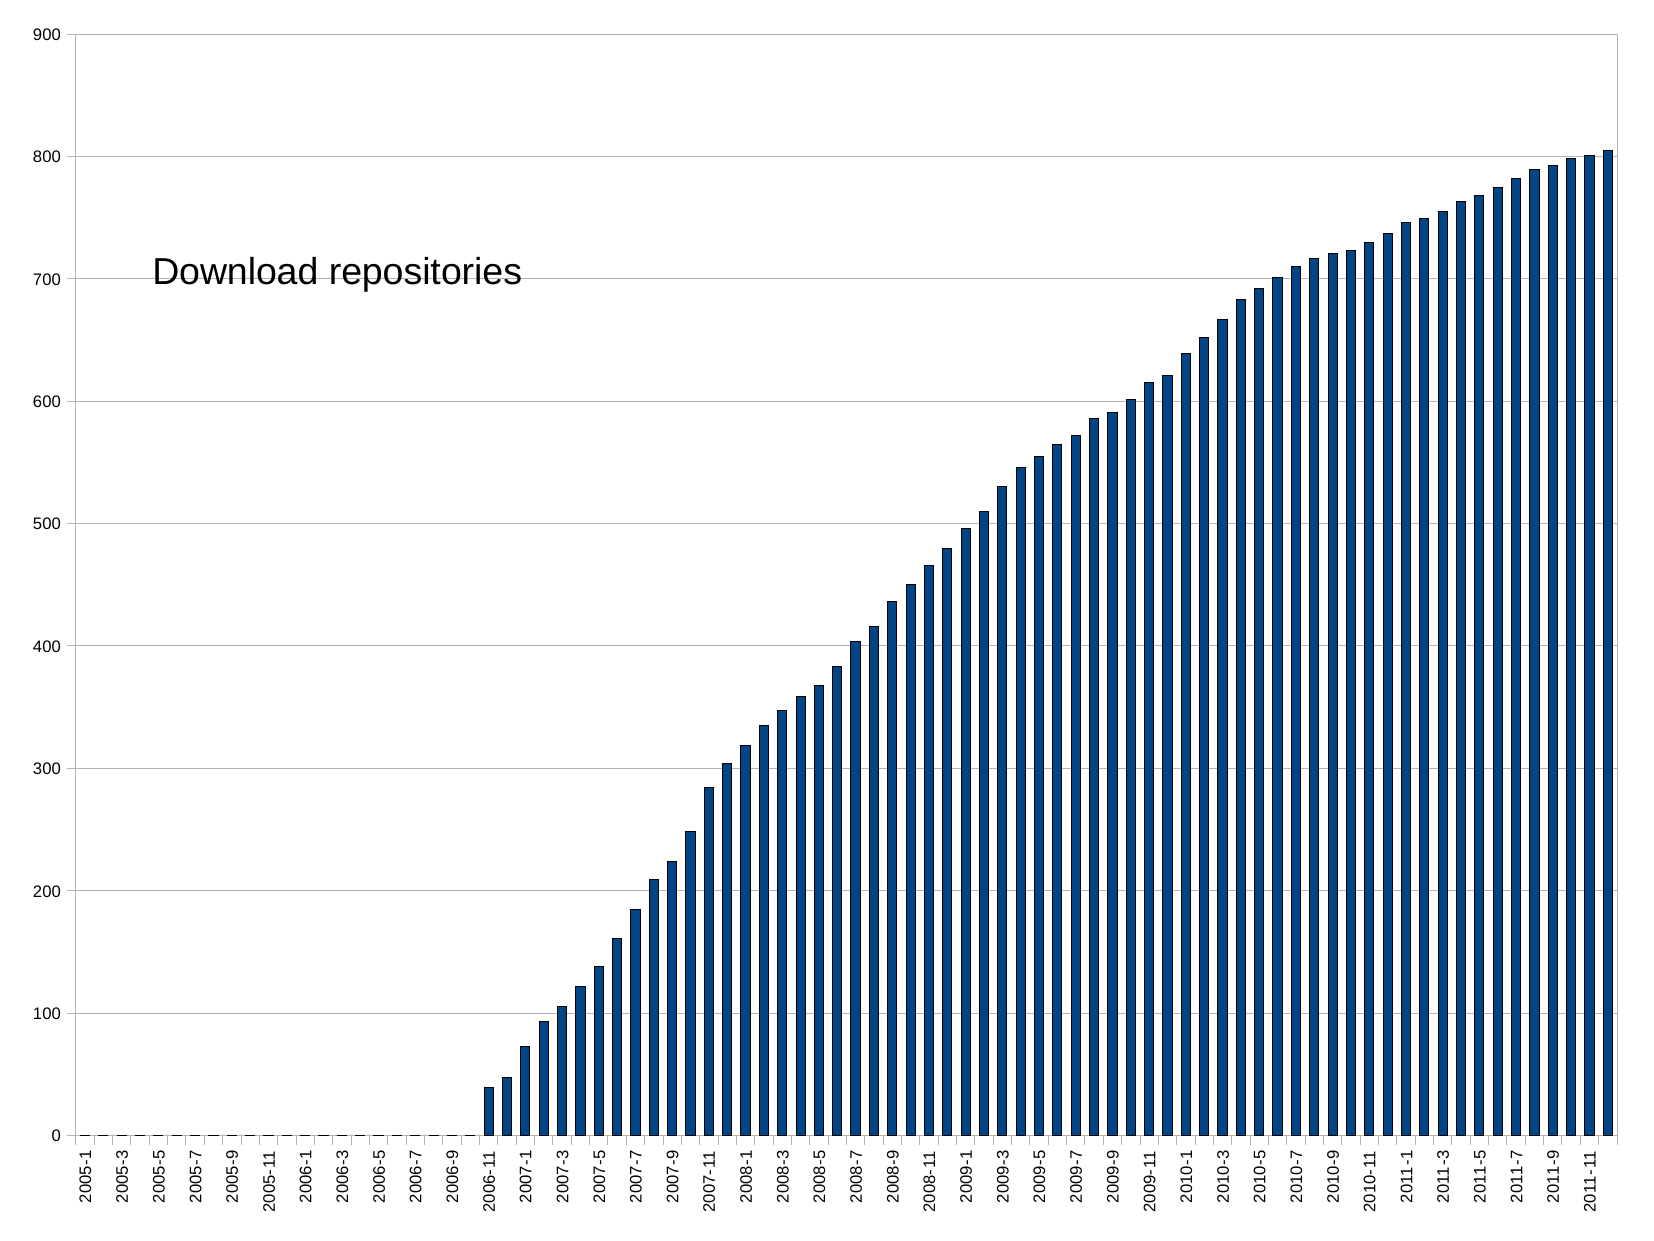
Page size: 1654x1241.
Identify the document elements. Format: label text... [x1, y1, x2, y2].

text_box Download repositories [137, 243, 537, 301]
chart [0, 0, 1651, 1238]
